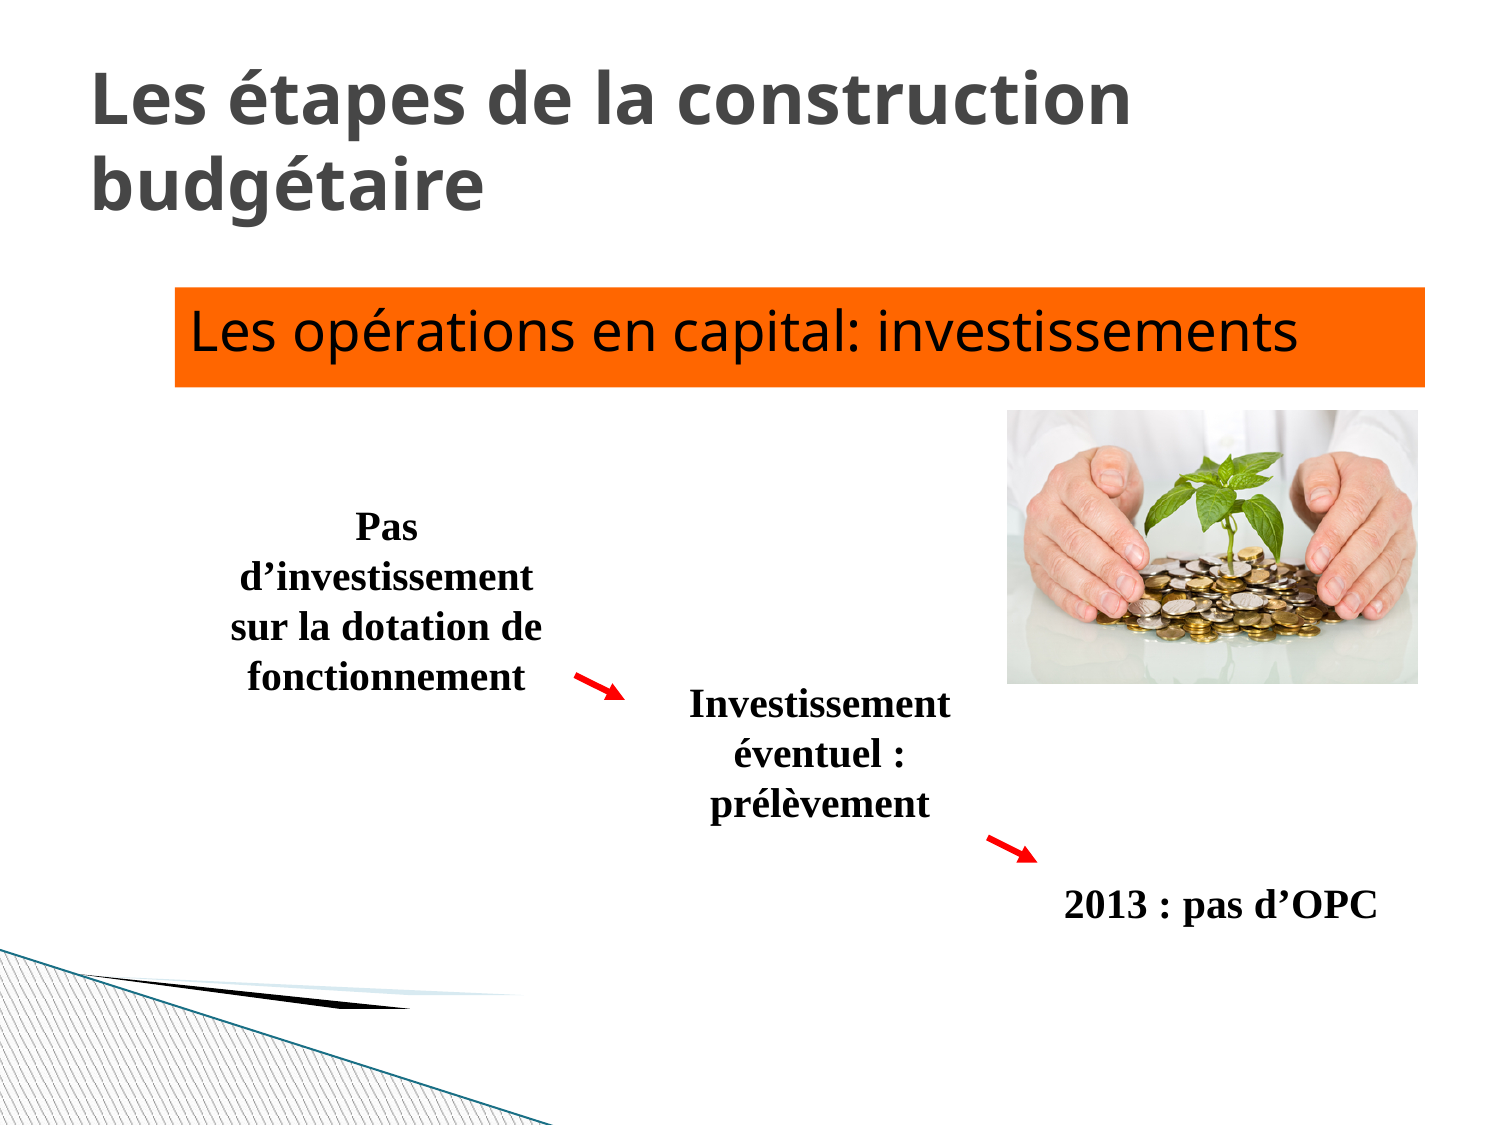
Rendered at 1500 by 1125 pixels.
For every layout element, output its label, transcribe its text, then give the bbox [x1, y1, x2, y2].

picture [0, 952, 543, 1125]
text_box Pas d’investissement sur la dotation de fonctionnement [194, 491, 579, 707]
text_box 2013 : pas d’OPC [1021, 869, 1422, 935]
list Les opérations en capital: investissements [174, 287, 1425, 388]
text_box Investissement éventuel : prélèvement [620, 668, 1021, 834]
title Les étapes de la construction budgétaire [75, 45, 1425, 233]
picture [1007, 410, 1418, 684]
